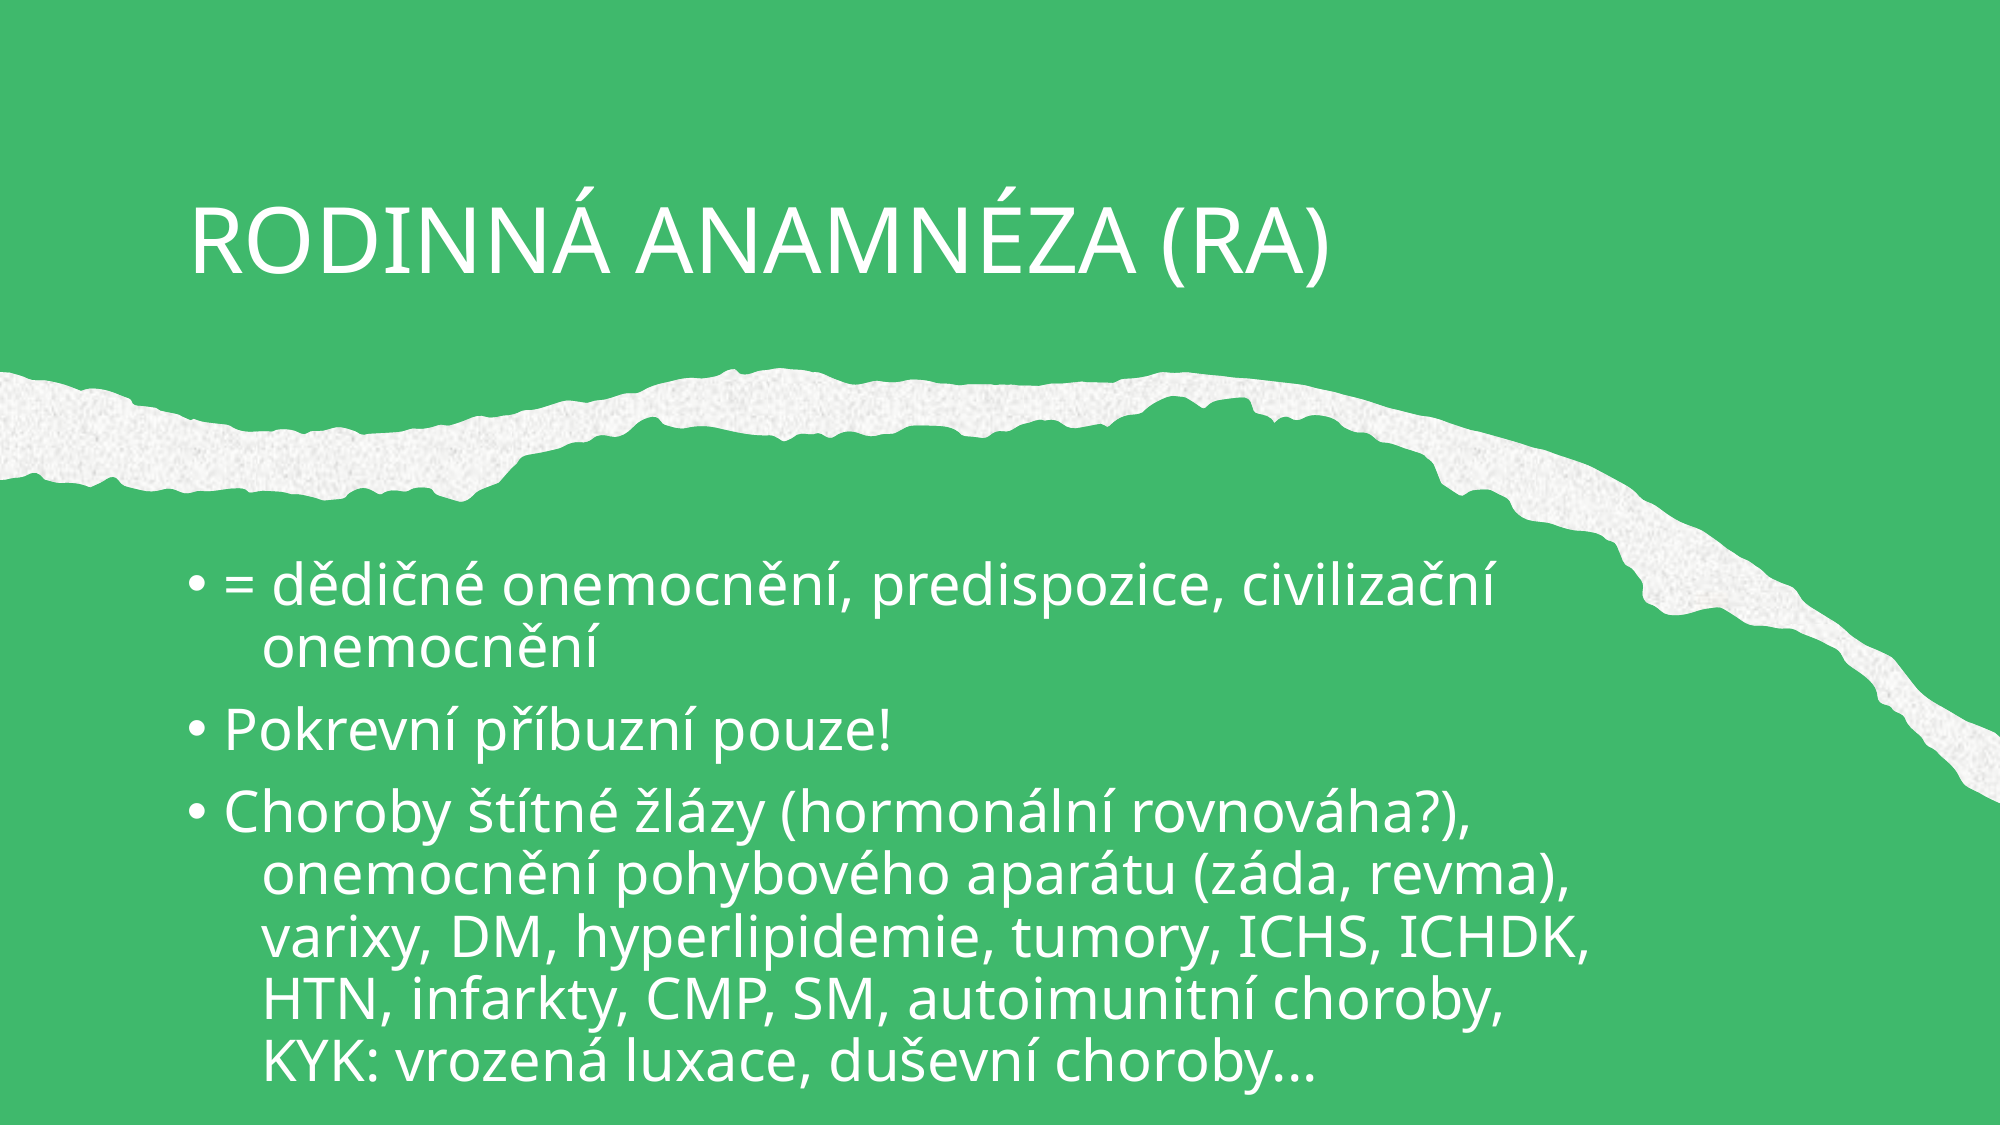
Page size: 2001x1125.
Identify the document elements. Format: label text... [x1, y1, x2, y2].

text_box [0, 0, 2000, 1125]
title RODINNÁ ANAMNÉZA (RA) [172, 155, 1806, 333]
list = dědičné onemocnění, predispozice, civilizační onemocnění Pokrevní příbuzní pouze! Choroby štítné žlázy (hormonální rovnováha?), onemocnění pohybového aparátu (záda, revma), varixy, DM, hyperlipidemie, tumory, ICHS, ICHDK, HTN, infarkty, CMP, SM, autoimunitní choroby, KYK: vrozená luxace, duševní choroby... [171, 547, 1643, 1107]
